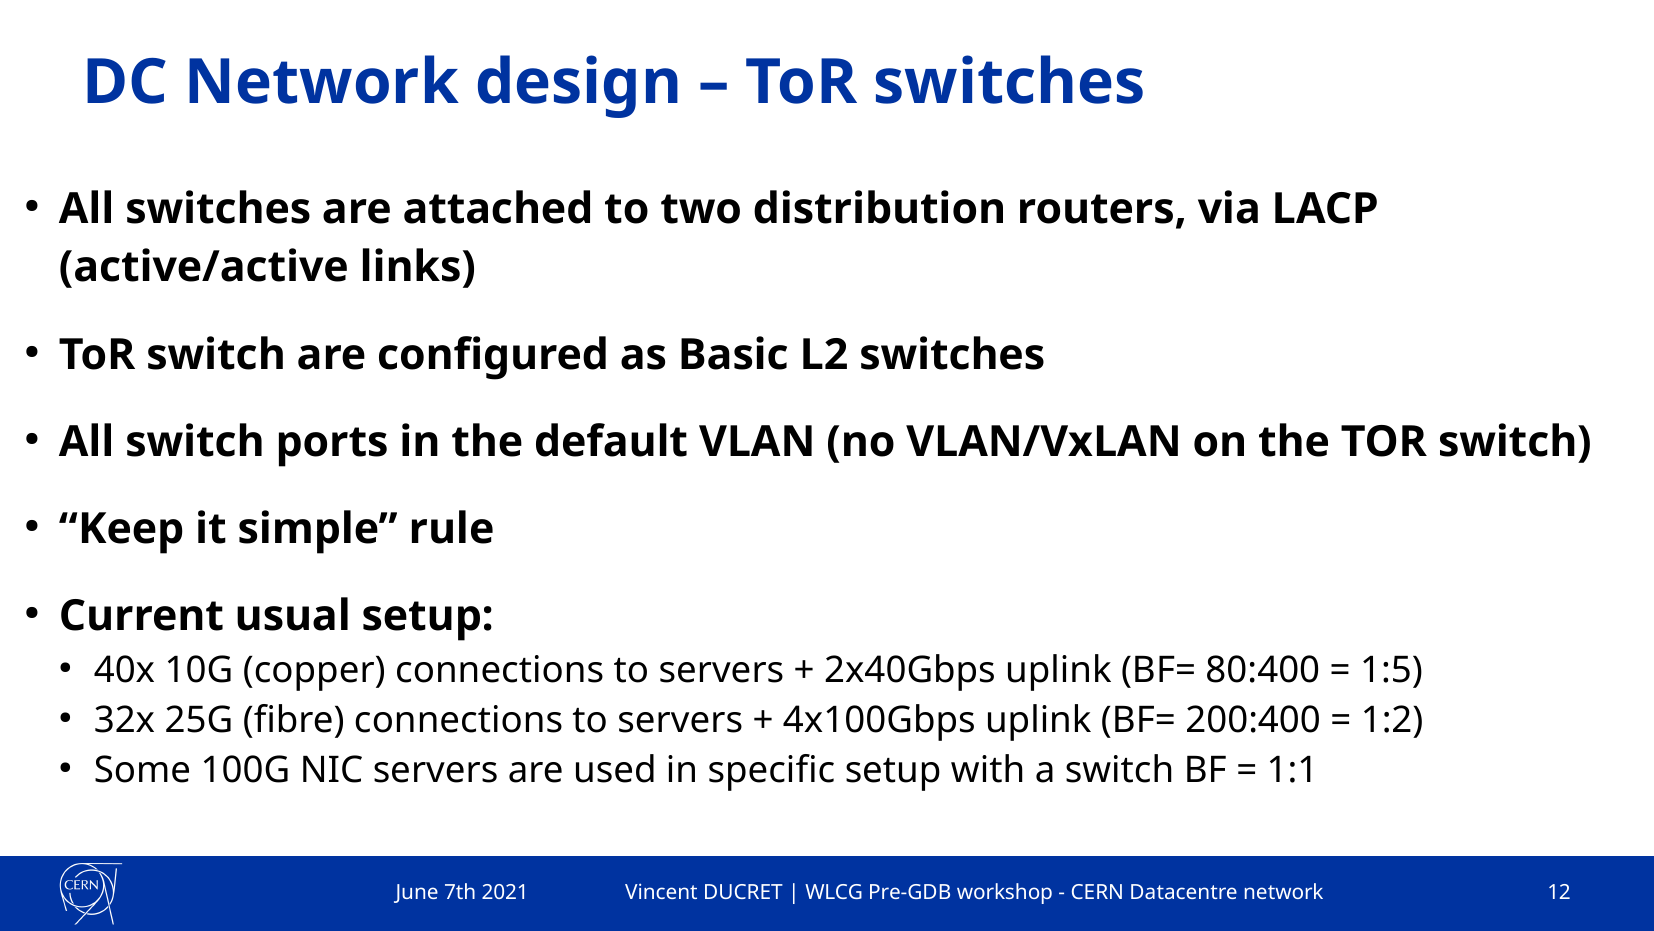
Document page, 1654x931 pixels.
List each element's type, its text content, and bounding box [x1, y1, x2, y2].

list All switches are attached to two distribution routers, via LACP (active/active links) ToR switch are configured as Basic L2 switches All switch ports in the default VLAN (no VLAN/VxLAN on the TOR switch) “Keep it simple” rule Current usual setup: 40x 10G (copper) connections to servers + 2x40Gbps uplink (BF= 80:400 = 1:5) 32x 25G (fibre) connections to servers + 4x100Gbps uplink (BF= 200:400 = 1:2) Some 100G NIC servers are used in specific setup with a switch BF = 1:1 [24, 177, 1654, 795]
title DC Network design – ToR switches [82, 37, 1571, 177]
picture [56, 859, 127, 928]
